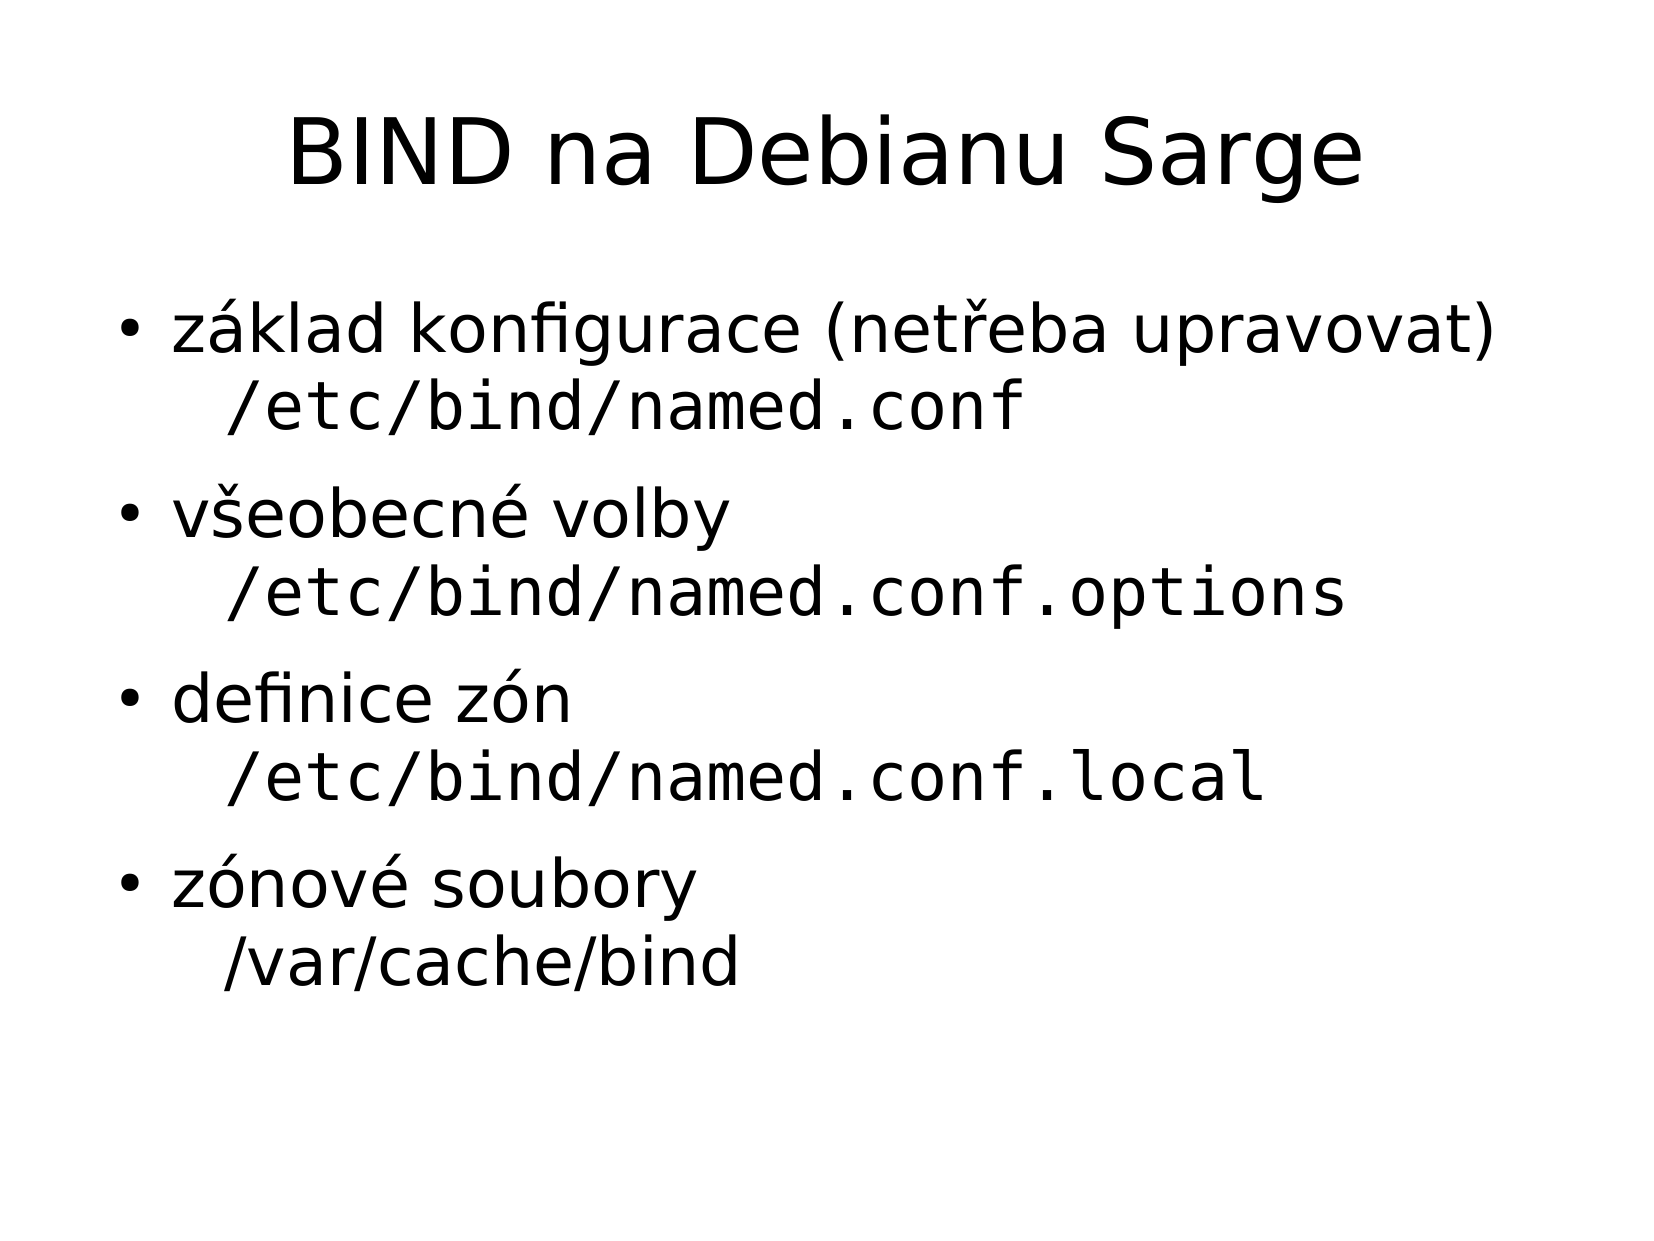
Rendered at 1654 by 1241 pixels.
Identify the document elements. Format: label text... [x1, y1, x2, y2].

list základ konfigurace (netřeba upravovat) /etc/bind/named.conf všeobecné volby /etc/bind/named.conf.options definice zón /etc/bind/named.conf.local zónové soubory /var/cache/bind [82, 290, 1571, 1094]
title BIND na Debianu Sarge [82, 56, 1571, 250]
